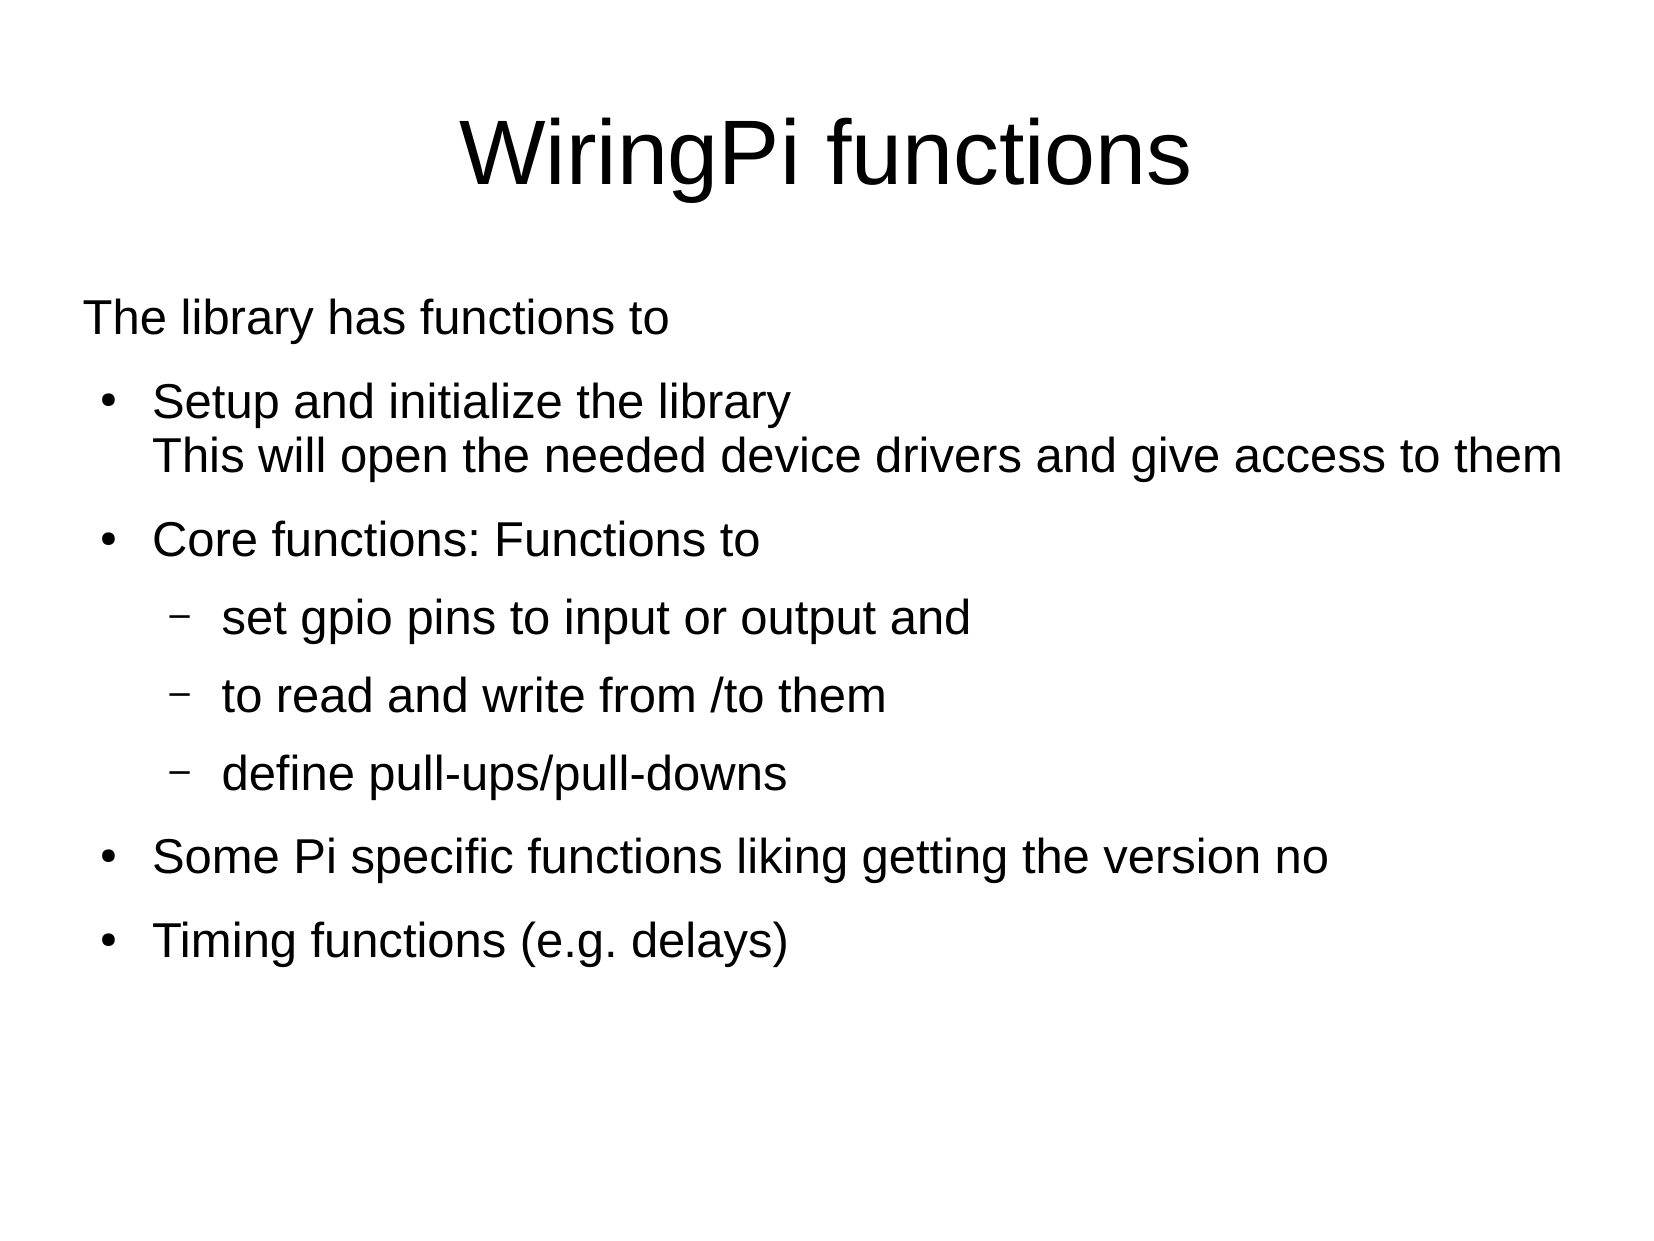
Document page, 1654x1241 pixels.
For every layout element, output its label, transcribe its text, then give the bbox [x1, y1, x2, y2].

list The library has functions to Setup and initialize the library This will open the needed device drivers and give access to them Core functions: Functions to set gpio pins to input or output and to read and write from /to them define pull-ups/pull-downs Some Pi specific functions liking getting the version no Timing functions (e.g. delays) [82, 290, 1571, 1010]
title WiringPi functions [82, 49, 1571, 257]
